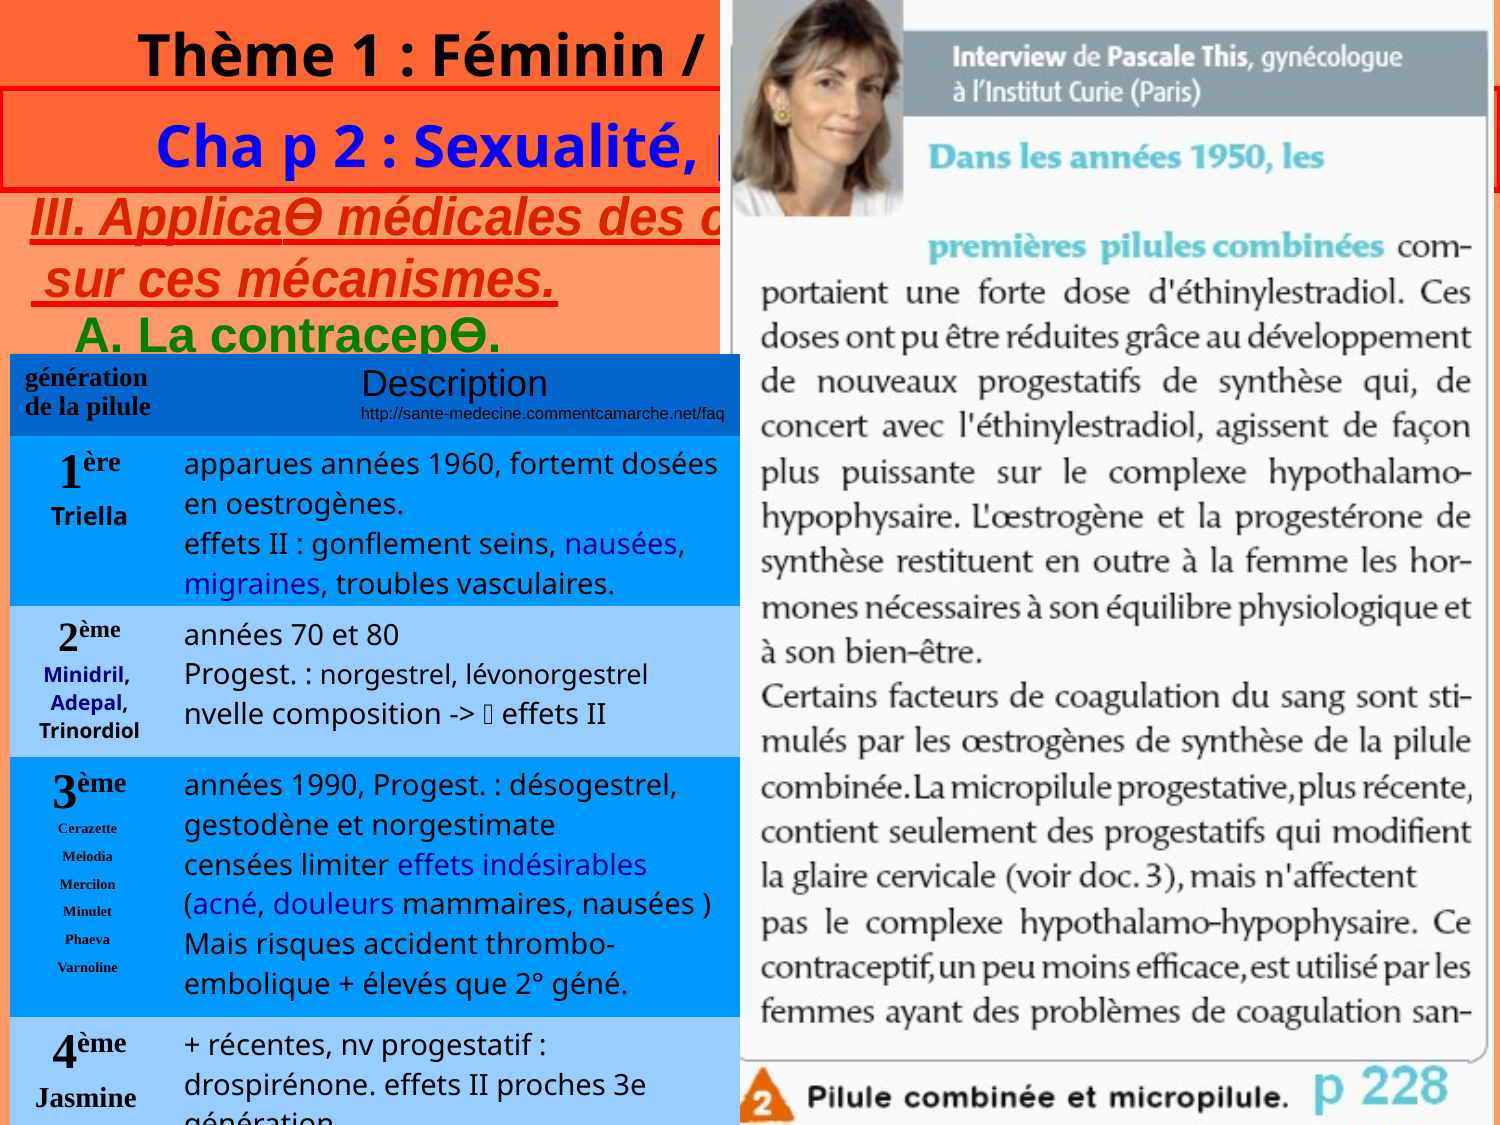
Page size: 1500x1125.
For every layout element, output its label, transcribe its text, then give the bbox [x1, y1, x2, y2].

table_cell 3ème Cerazette Melodia Mercilon Minulet Phaeva Varnoline [10, 757, 169, 1017]
table_header génération de la pilule [10, 354, 169, 436]
table_cell 1ère Triella [10, 436, 169, 606]
table_cell + récentes, nv progestatif : drospirénone. effets II proches 3e génération [169, 1017, 740, 1125]
table_cell 2ème Minidril, Adepal, Trinordiol [10, 606, 169, 757]
picture [720, 0, 1494, 1125]
table_header Description http://sante-medecine.commentcamarche.net/faq [169, 354, 740, 436]
table_cell années 1990, Progest. : désogestrel, gestodène et norgestimate censées limiter effets indésirables (acné, douleurs mammaires, nausées ) Mais risques accident thrombo-embolique + élevés que 2° géné. [169, 757, 740, 1017]
chart [29, 185, 720, 343]
text_box Cha p 2 : Sexualité, procréation et plaisir. [0, 88, 720, 191]
table_cell années 70 et 80 Progest. : norgestrel, lévonorgestrel nvelle composition ->  effets II [169, 606, 740, 757]
text_box A. La contracepƟ. [59, 295, 621, 354]
table_cell 4ème Jasmine [10, 1017, 169, 1125]
table_cell apparues années 1960, fortemt dosées en oestrogènes. effets II : gonflement seins, nausées, migraines, troubles vasculaires. [169, 436, 740, 606]
text_box Thème 1 : Féminin / masculin [0, 0, 720, 88]
